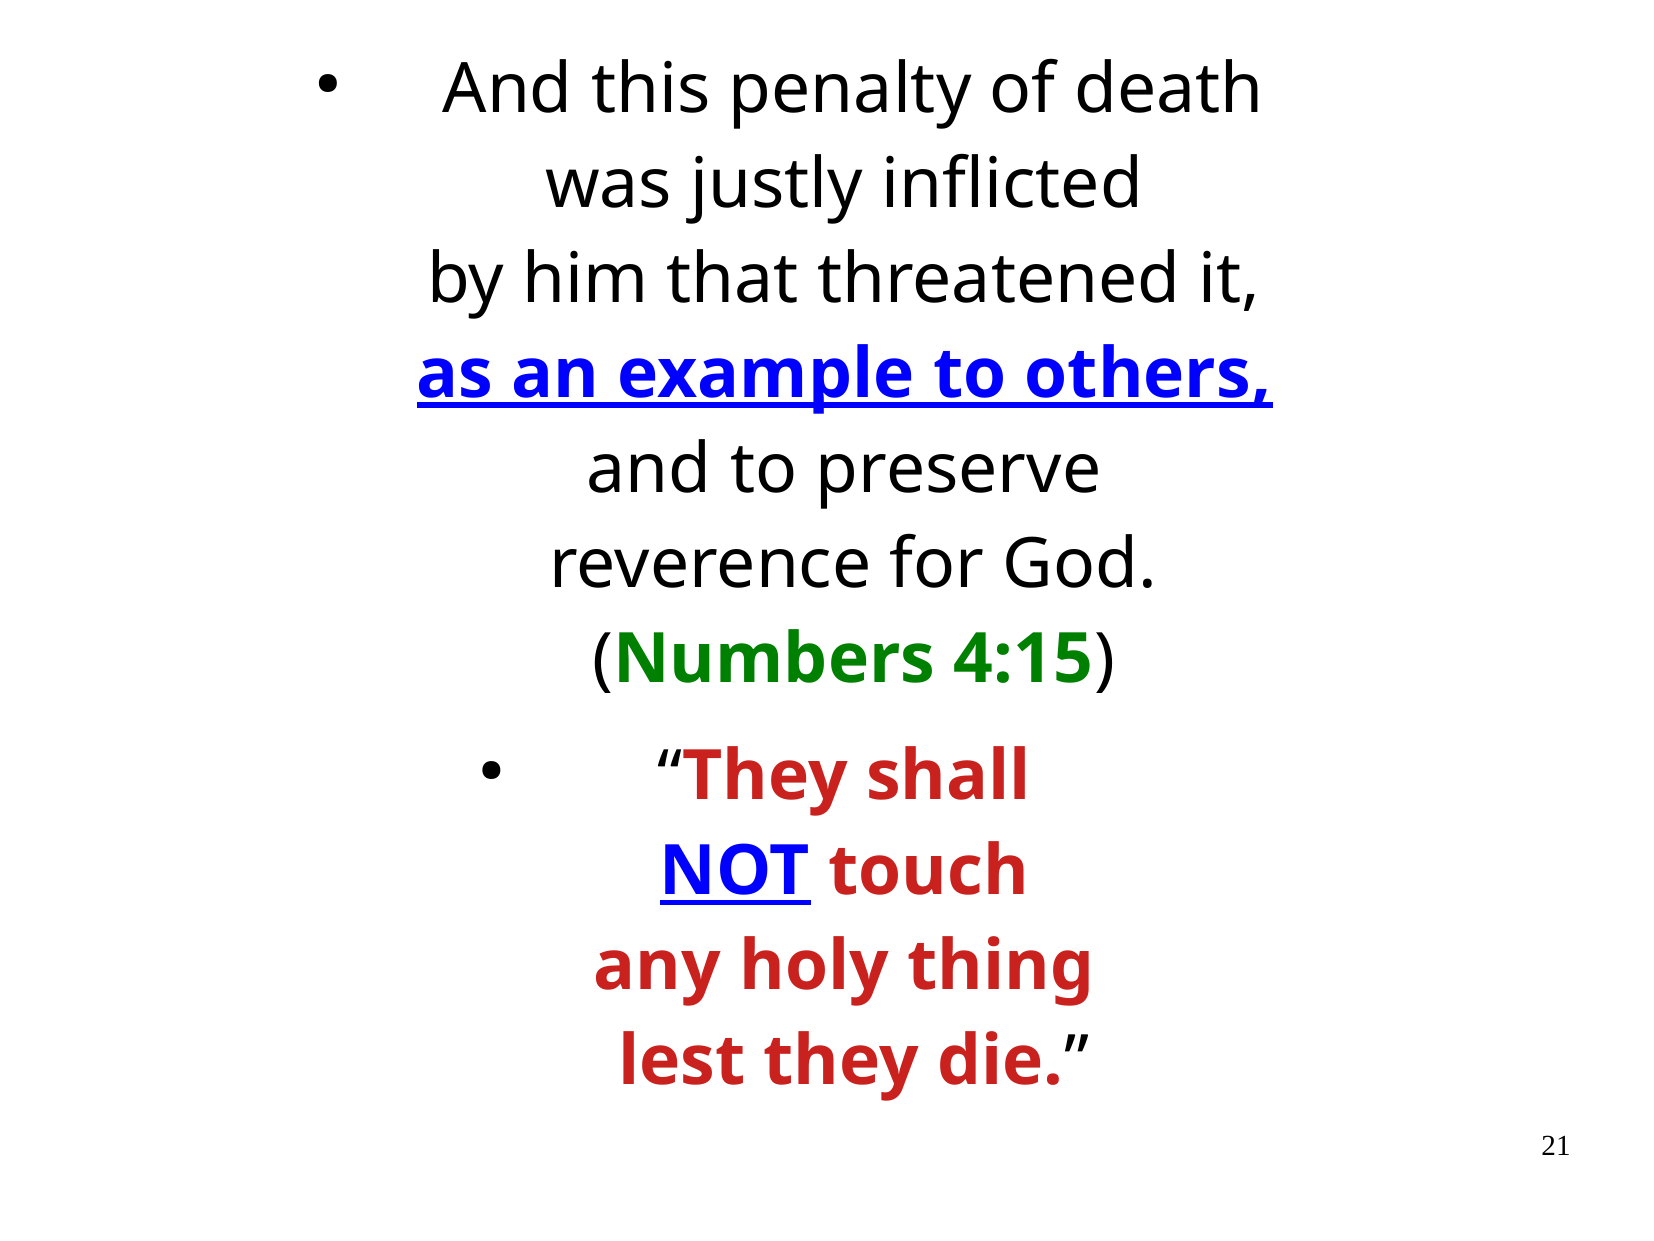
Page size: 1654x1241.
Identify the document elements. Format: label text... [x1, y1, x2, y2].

list And this penalty of death was justly inflicted by him that threatened it, as an example to others, and to preserve reverence for God. (Numbers 4:15) “They shall NOT touch any holy thing lest they die.” [82, 37, 1571, 1109]
